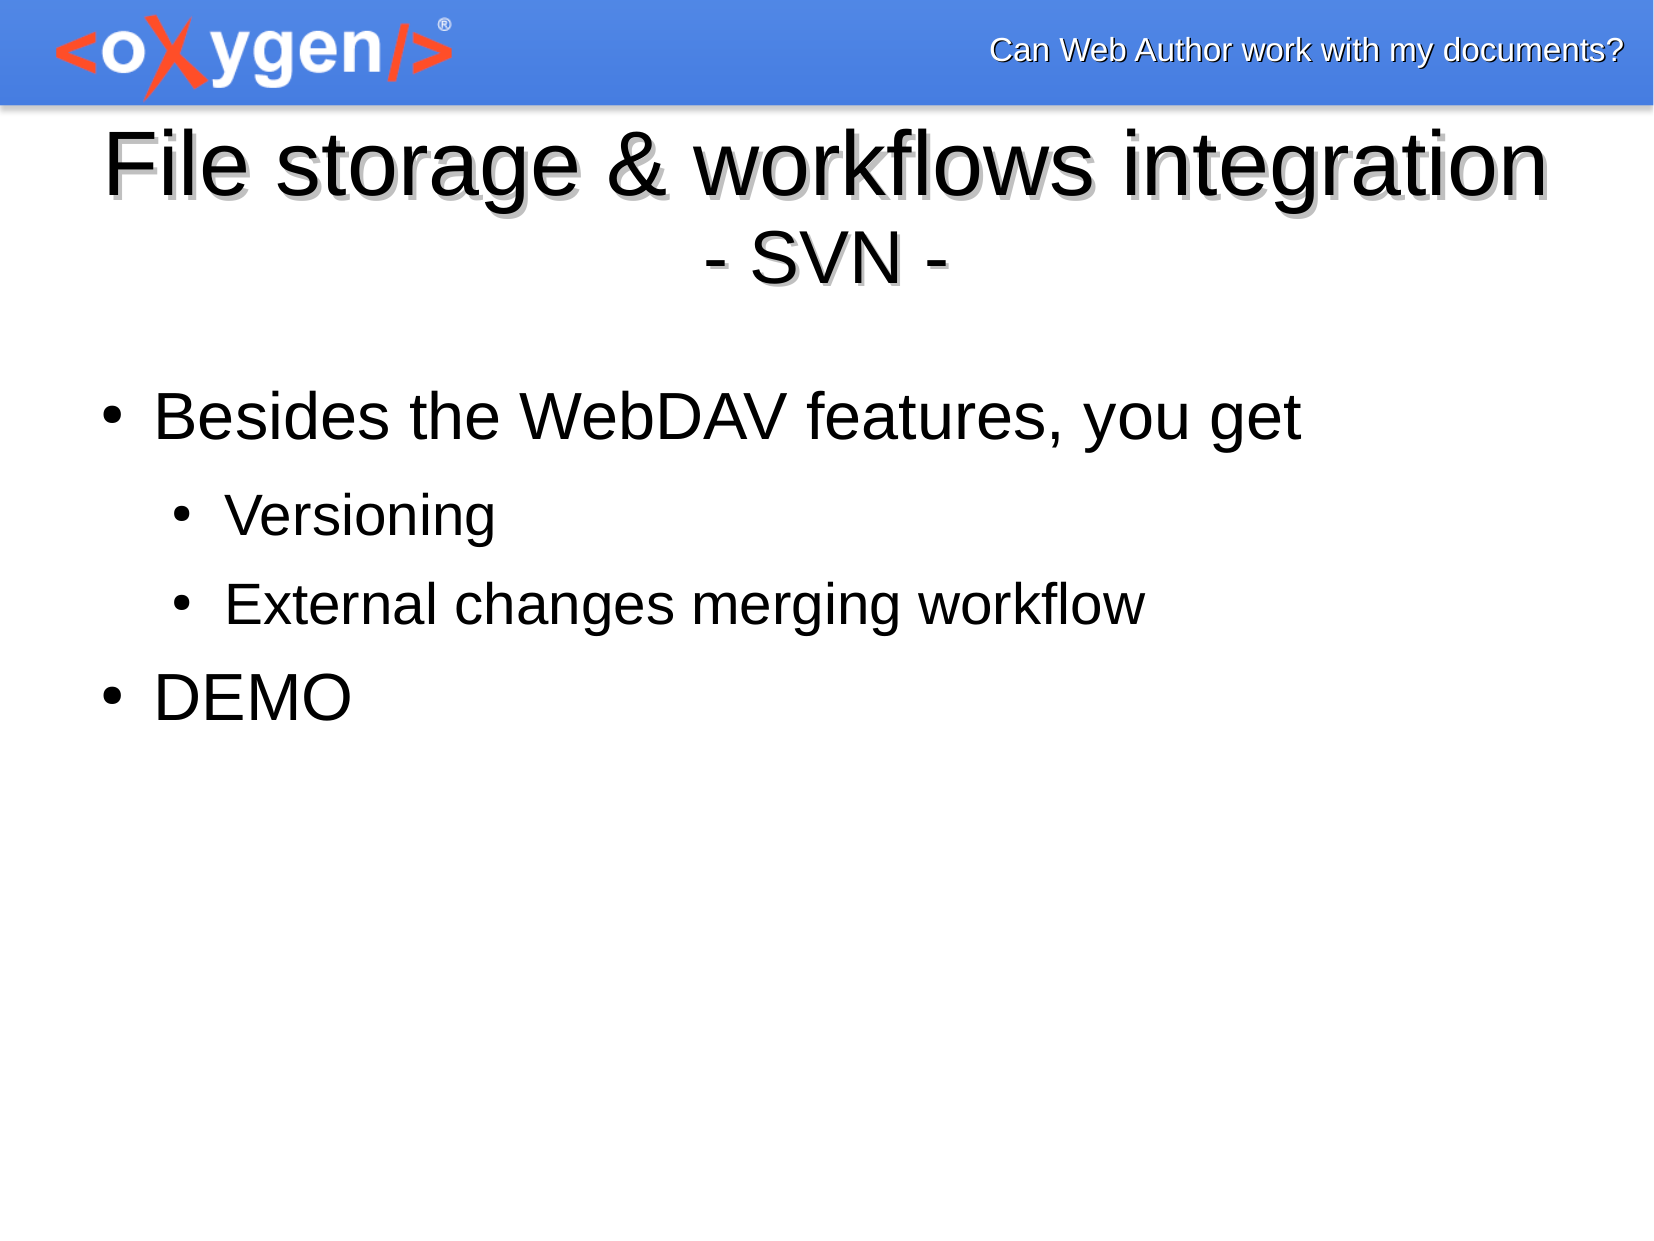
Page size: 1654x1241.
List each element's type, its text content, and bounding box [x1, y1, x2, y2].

picture [0, 0, 1654, 119]
title File storage & workflows integration - SVN - [82, 102, 1571, 310]
list Besides the WebDAV features, you get Versioning External changes merging workflow DEMO [82, 378, 1571, 1099]
